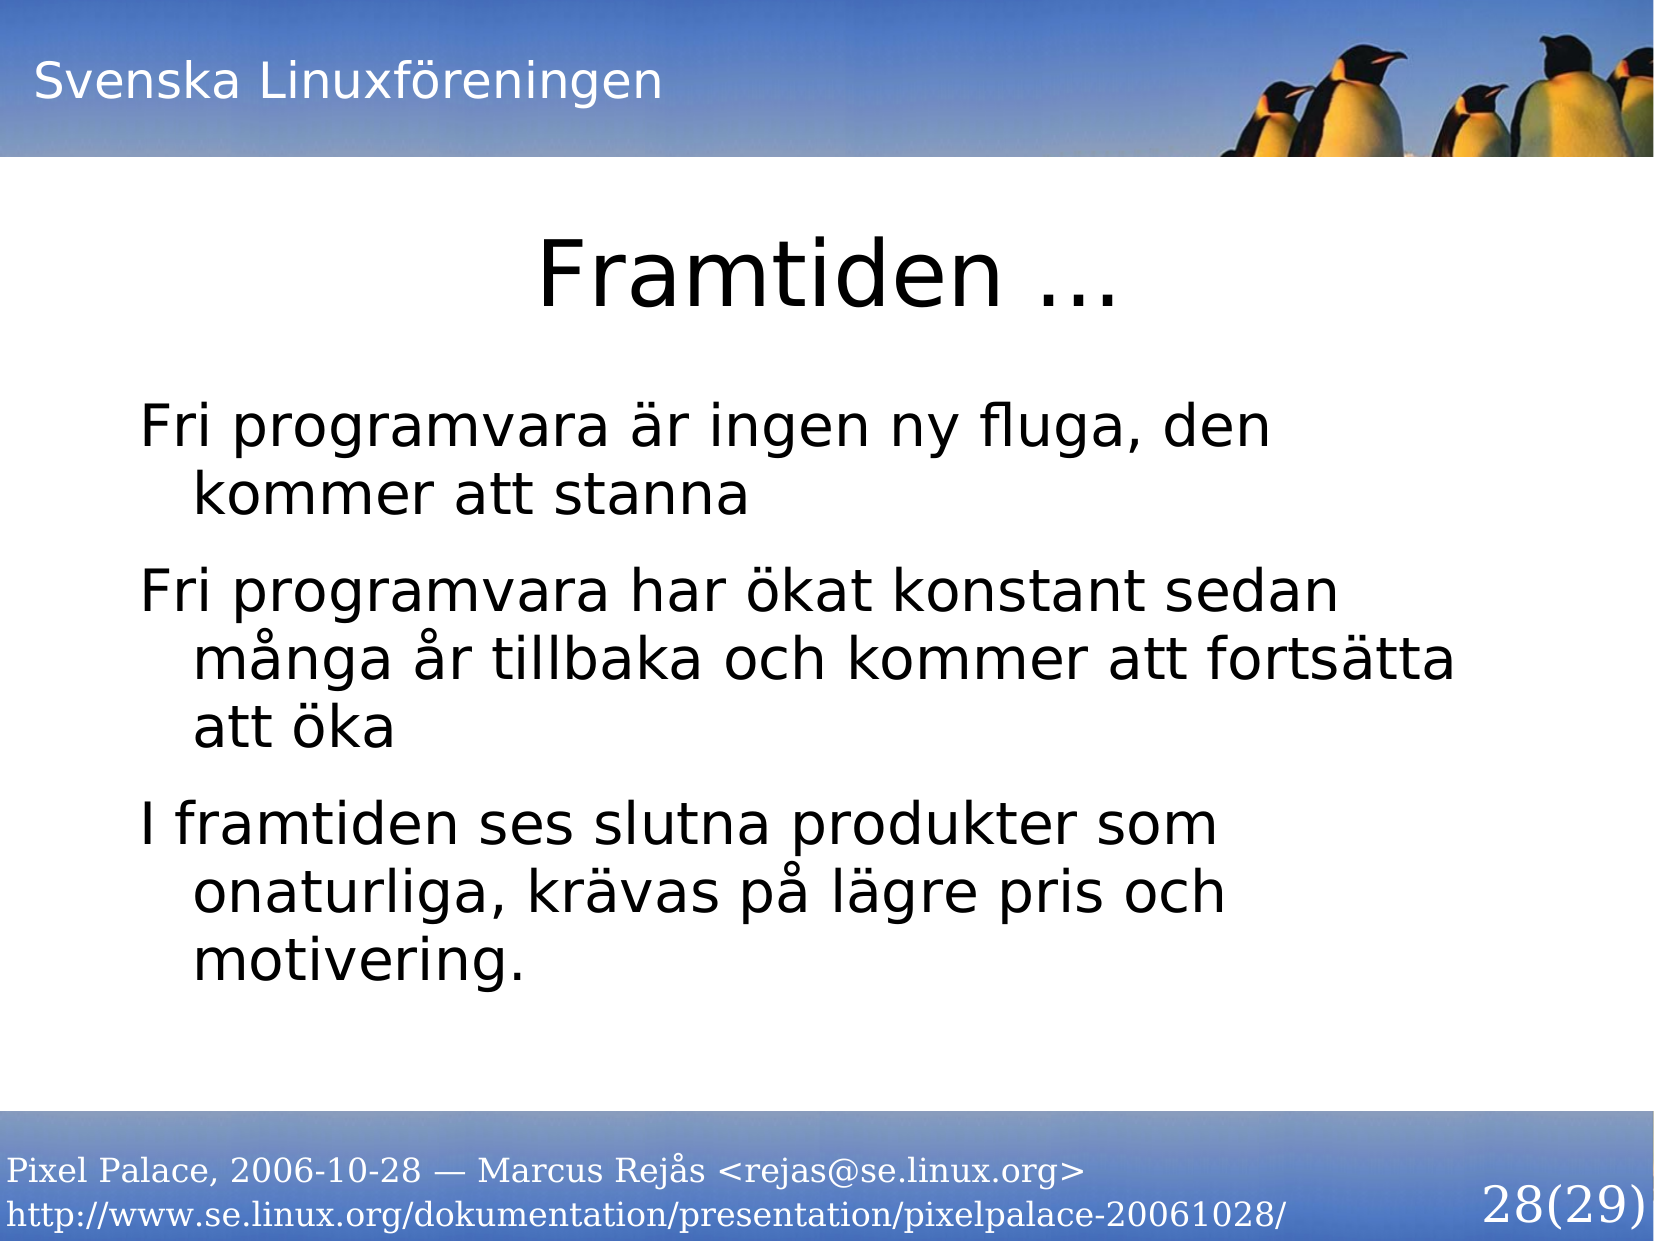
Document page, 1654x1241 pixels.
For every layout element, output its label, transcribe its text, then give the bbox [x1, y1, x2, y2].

picture [0, 1111, 1654, 1241]
title Framtiden ... [123, 160, 1537, 389]
picture [0, 0, 1654, 157]
list Fri programvara är ingen ny fluga, den kommer att stanna Fri programvara har ökat konstant sedan många år tillbaka och kommer att fortsätta att öka I framtiden ses slutna produkter som onaturliga, krävas på lägre pris och motivering. [121, 392, 1534, 1092]
